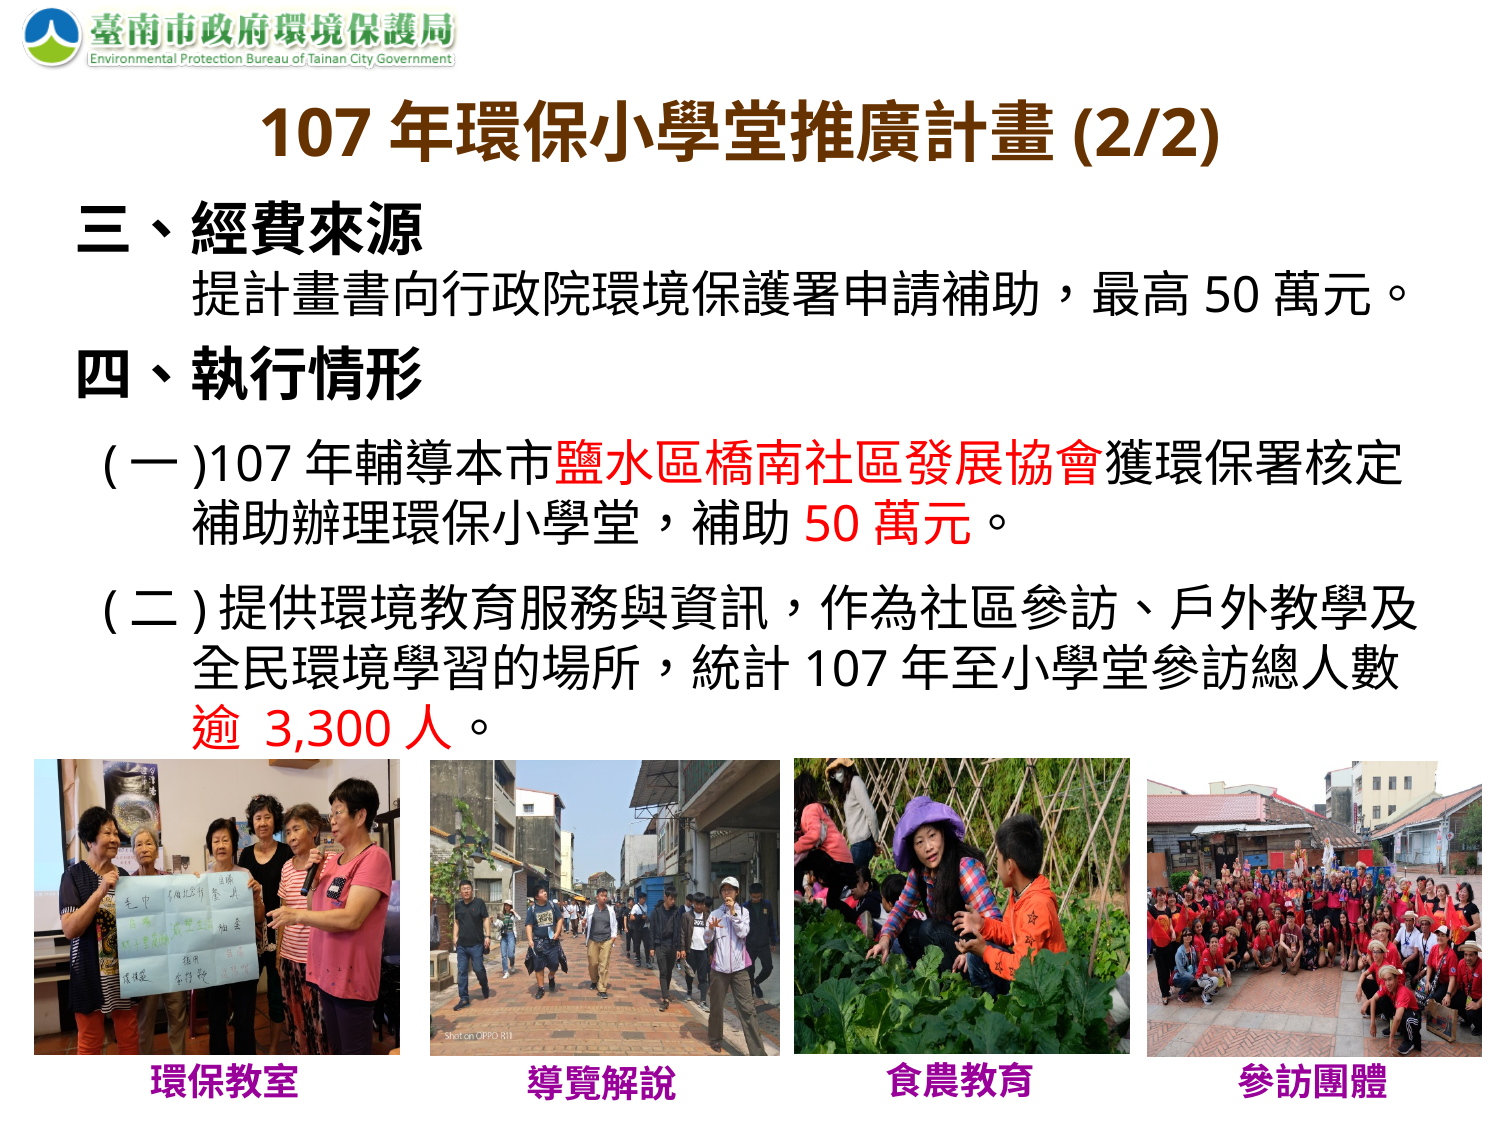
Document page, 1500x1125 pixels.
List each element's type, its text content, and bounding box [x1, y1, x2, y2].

title 107年環保小學堂推廣計畫(2/2) [64, 36, 1415, 184]
text_box 環保教室 [77, 1055, 374, 1111]
text_box 三、經費來源 提計畫書向行政院環境保護署申請補助，最高50萬元。 四、執行情形 (一)107年輔導本市鹽水區橋南社區發展協會獲環保署核定補助辦理環保小學堂，補助50萬元。 (二)提供環境教育服務與資訊，作為社區參訪、戶外教學及全民環境學習的場所，統計107年至小學堂參訪總人數逾 3,300人。 [59, 184, 1442, 870]
picture [794, 758, 1130, 1054]
text_box 導覽解說 [454, 1056, 750, 1114]
text_box 參訪團體 [1164, 1050, 1461, 1112]
picture [0, 0, 460, 71]
picture [34, 759, 400, 1055]
picture [1147, 761, 1482, 1057]
picture [430, 760, 780, 1056]
text_box 食農教育 [812, 1054, 1108, 1110]
